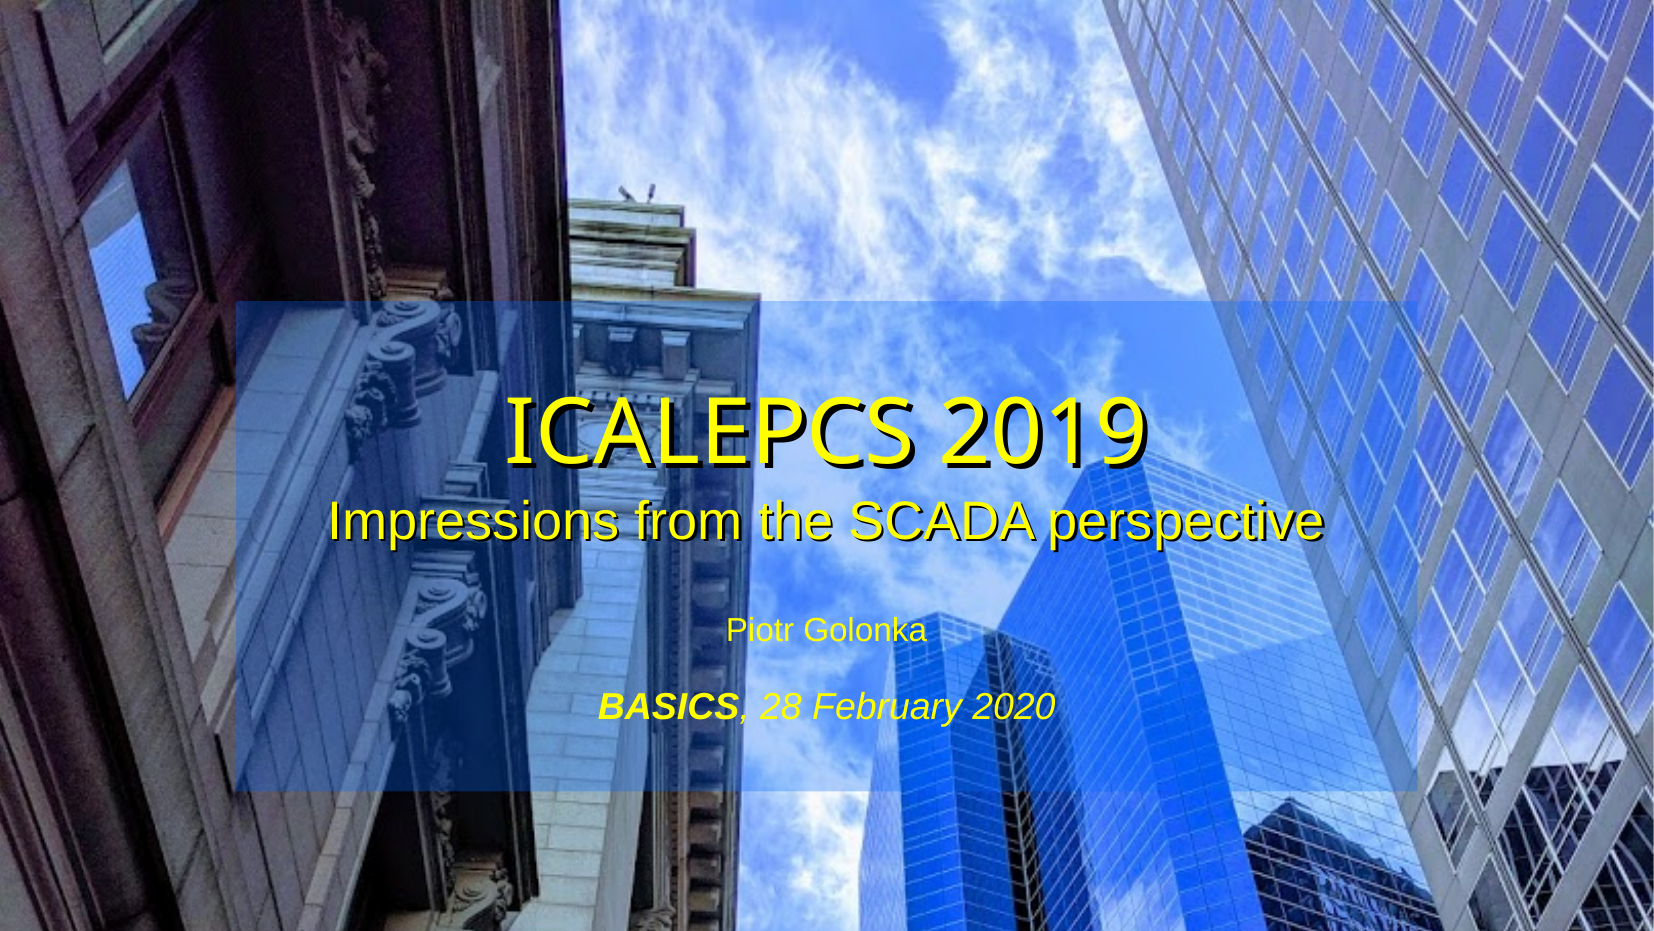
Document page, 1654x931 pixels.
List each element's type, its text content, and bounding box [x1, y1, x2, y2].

picture [0, 0, 1654, 931]
text_box ICALEPCS 2019 Impressions from the SCADA perspective Piotr Golonka BASICS, 28 February 2020 [236, 301, 1418, 792]
